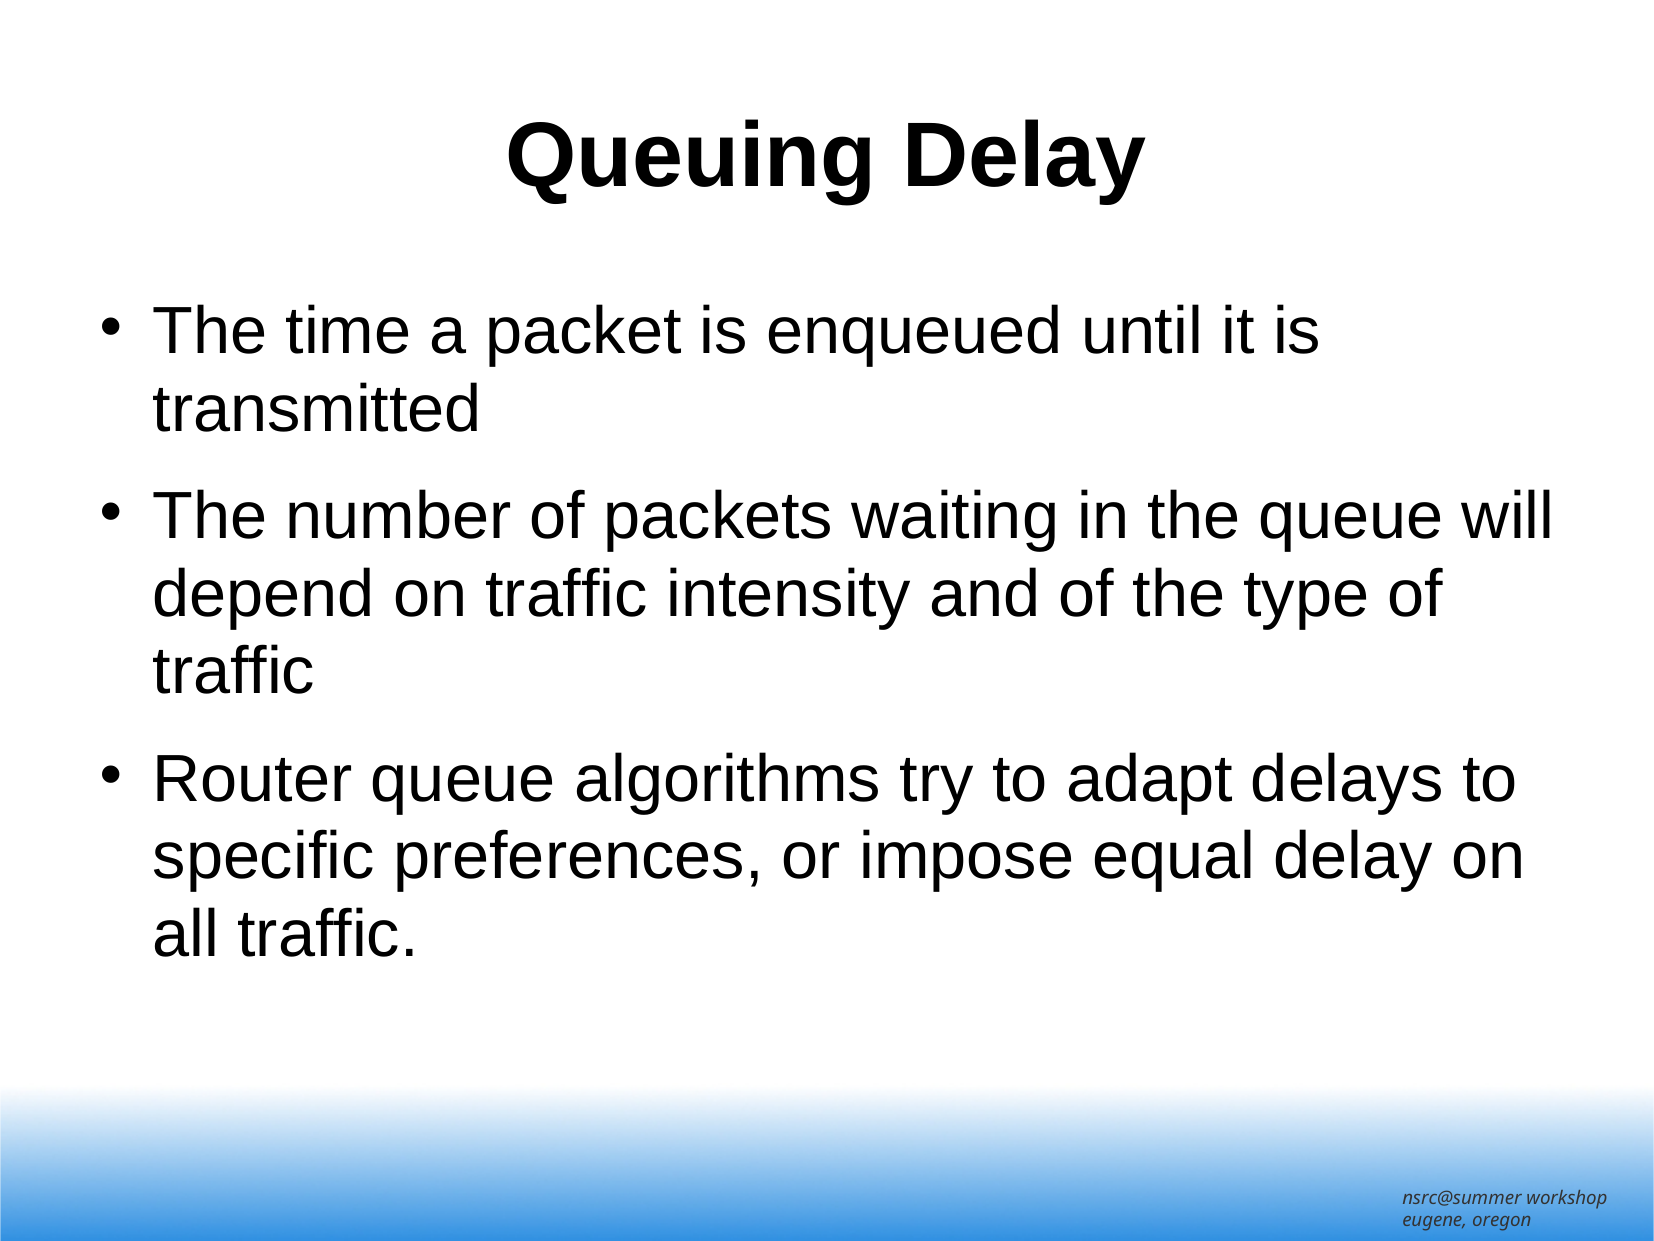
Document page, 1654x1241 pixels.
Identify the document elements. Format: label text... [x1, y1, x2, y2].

picture [0, 1083, 1654, 1241]
title Queuing Delay [82, 49, 1571, 257]
list The time a packet is enqueued until it is transmitted The number of packets waiting in the queue will depend on traffic intensity and of the type of traffic Router queue algorithms try to adapt delays to specific preferences, or impose equal delay on all traffic. [82, 290, 1571, 1109]
